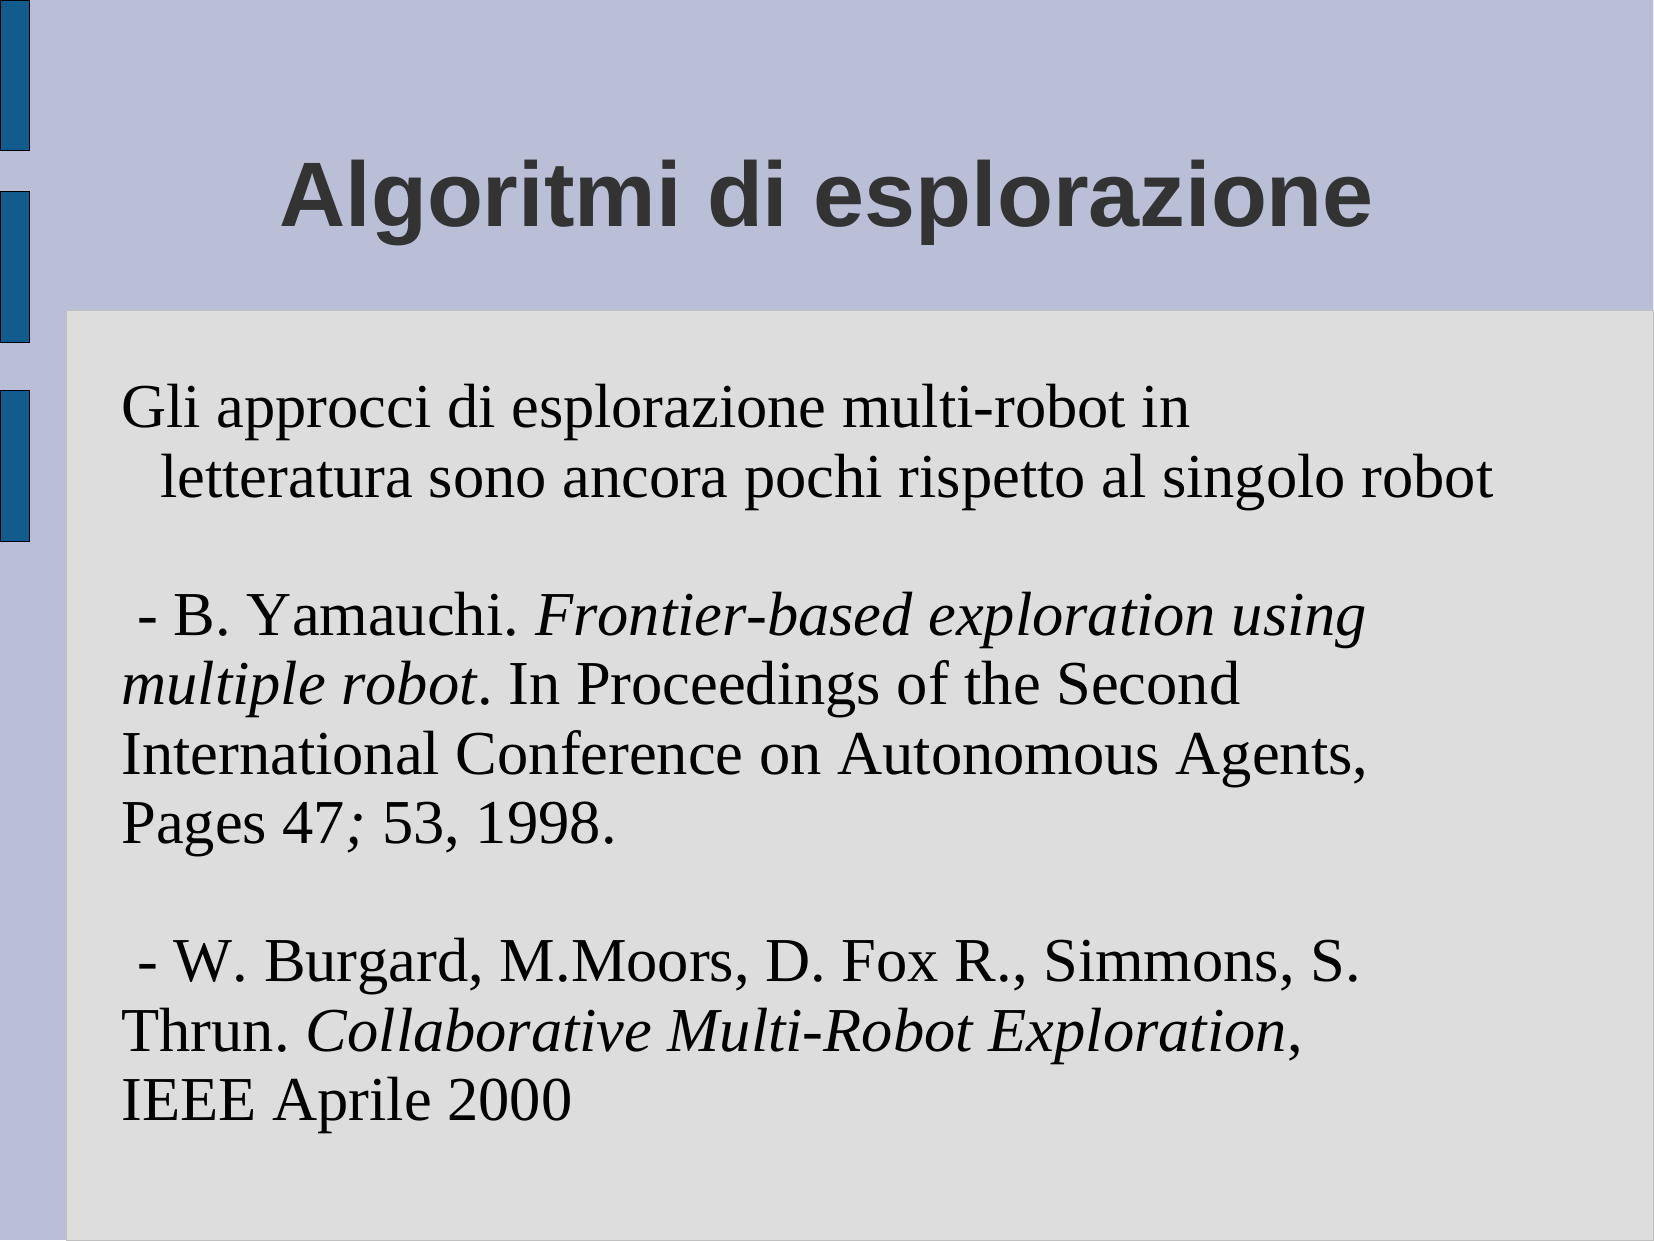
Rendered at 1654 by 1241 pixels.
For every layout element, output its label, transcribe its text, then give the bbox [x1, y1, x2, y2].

title Algoritmi di esplorazione [121, 91, 1534, 299]
subtitle Gli approcci di esplorazione multi-robot in letteratura sono ancora pochi rispetto al singolo robot - B. Yamauchi. Frontier-based exploration using multiple robot. In Proceedings of the Second International Conference on Autonomous Agents, Pages 47; 53, 1998. - W. Burgard, M.Moors, D. Fox R., Simmons, S. Thrun. Collaborative Multi-Robot Exploration, IEEE Aprile 2000 [121, 354, 1534, 1152]
